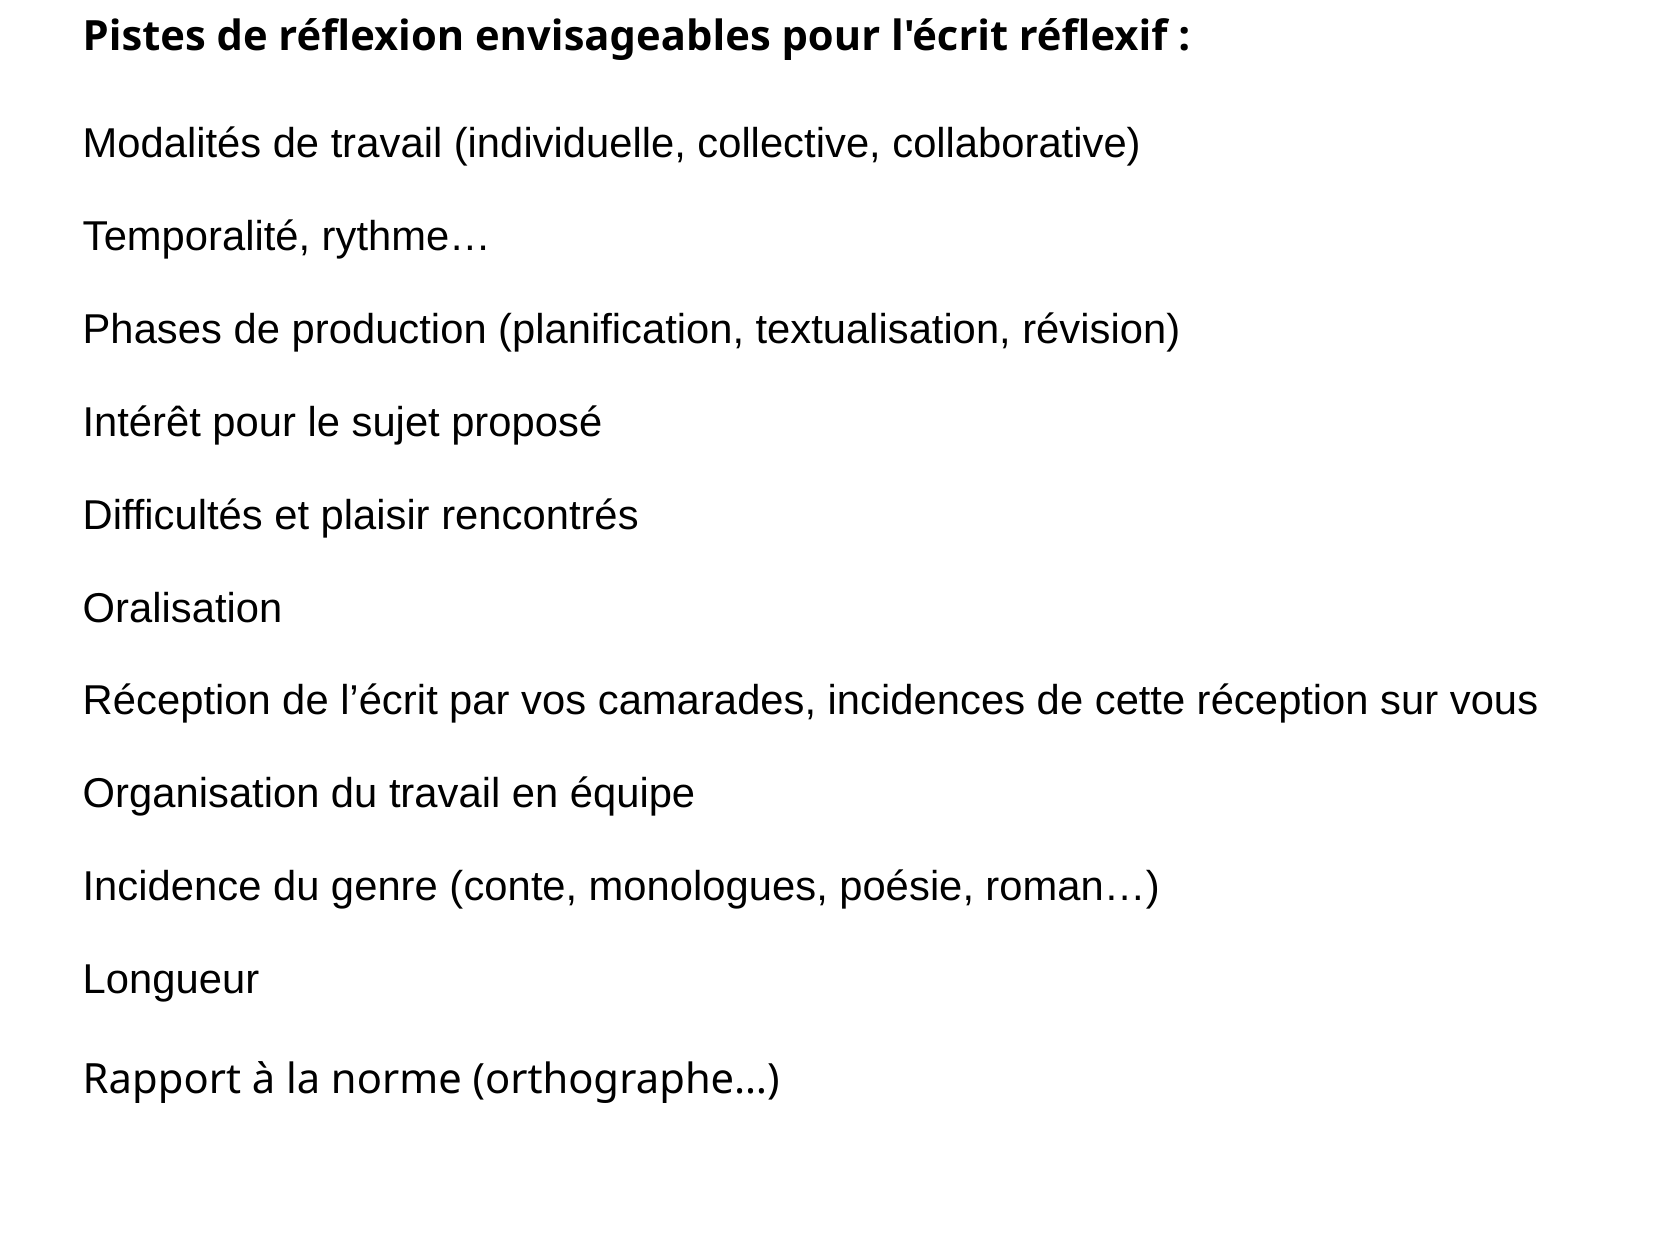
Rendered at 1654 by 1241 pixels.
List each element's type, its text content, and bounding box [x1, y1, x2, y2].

subtitle Pistes de réflexion envisageables pour l'écrit réflexif : Modalités de travail (individuelle, collective, collaborative) Temporalité, rythme… Phases de production (planification, textualisation, révision) Intérêt pour le sujet proposé Difficultés et plaisir rencontrés Oralisation Réception de l’écrit par vos camarades, incidences de cette réception sur vous Organisation du travail en équipe Incidence du genre (conte, monologues, poésie, roman…) Longueur Rapport à la norme (orthographe…) [82, 12, 1571, 1146]
